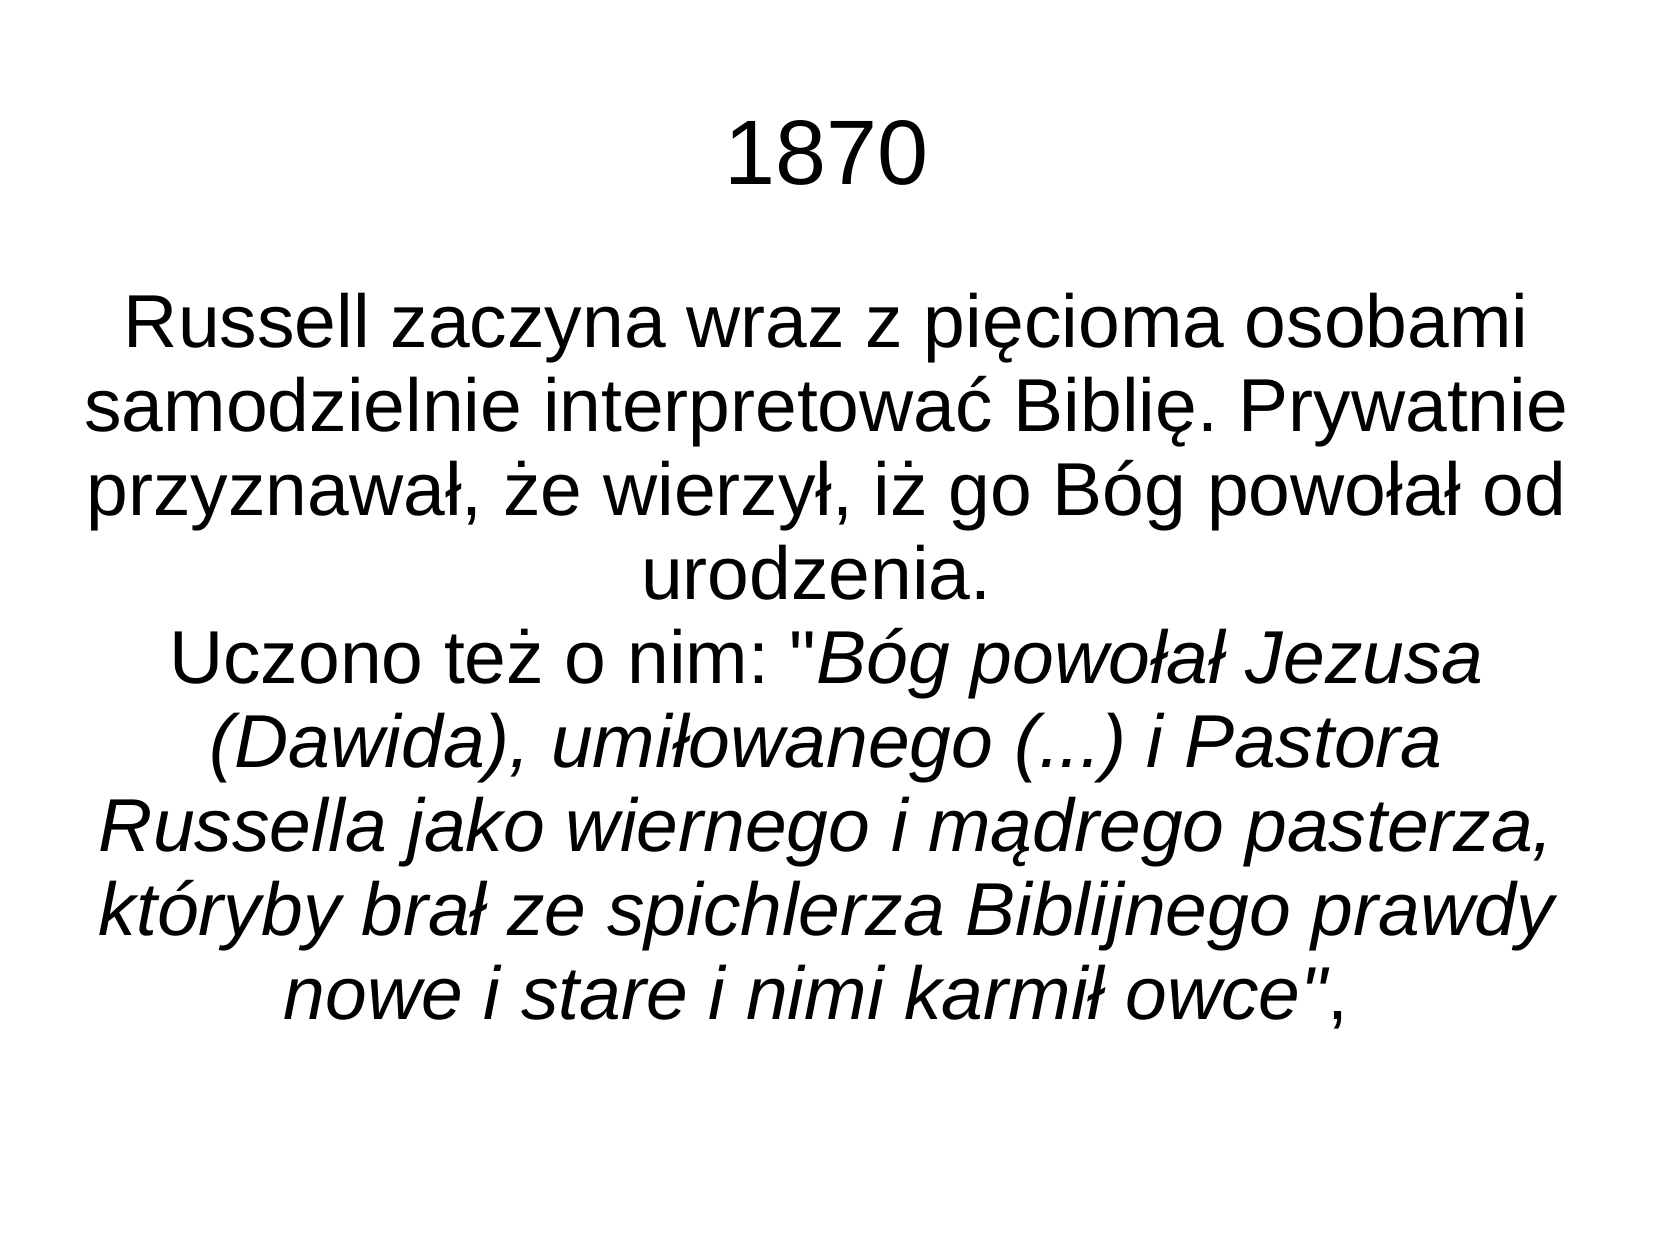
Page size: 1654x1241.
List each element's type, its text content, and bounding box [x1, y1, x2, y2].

title 1870 [82, 56, 1571, 250]
subtitle Russell zaczyna wraz z pięcioma osobami samodzielnie interpretować Biblię. Prywatnie przyznawał, że wierzył, iż go Bóg powołał od urodzenia. Uczono też o nim: "Bóg powołał Jezusa (Dawida), umiłowanego (...) i Pastora Russella jako wiernego i mądrego pasterza, któryby brał ze spichlerza Biblijnego prawdy nowe i stare i nimi karmił owce", [82, 279, 1571, 1120]
